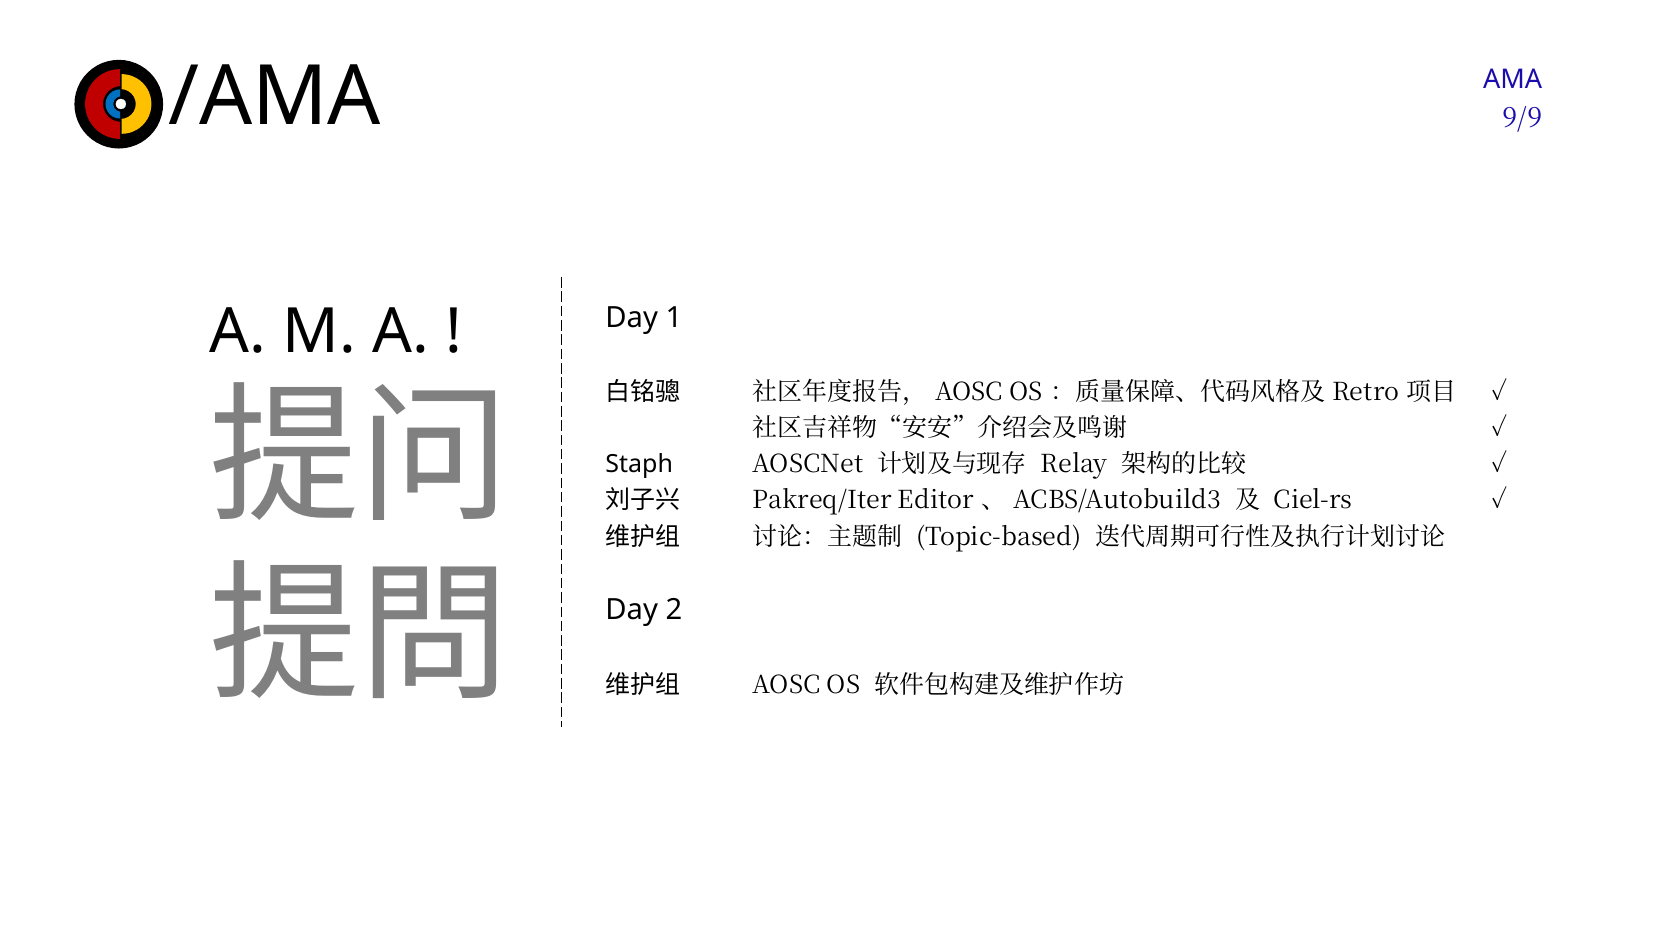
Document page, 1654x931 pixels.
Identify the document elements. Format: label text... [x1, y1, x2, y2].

text_box AMA <编号>/9 [1468, 52, 1575, 223]
text_box A. M. A. ! 提问 提問 [194, 289, 525, 732]
picture [71, 57, 153, 151]
text_box /AMA [153, 28, 697, 163]
text_box Day 1 白铭骢 社区年度报告，AOSC OS：质量保障、代码风格及Retro项目 ✓ 社区吉祥物“安安”介绍会及鸣谢 ✓ Staph AOSCNet 计划及与现存 Relay 架构的比较 ✓ 刘子兴 Pakreq/Iter Editor、ACBS/Autobuild3 及 Ciel-rs ✓ 维护组 讨论：主题制 (Topic-based) 迭代周期可行性及执行计划讨论 Day 2 维护组 AOSC OS 软件包构建及维护作坊 [590, 288, 1580, 712]
